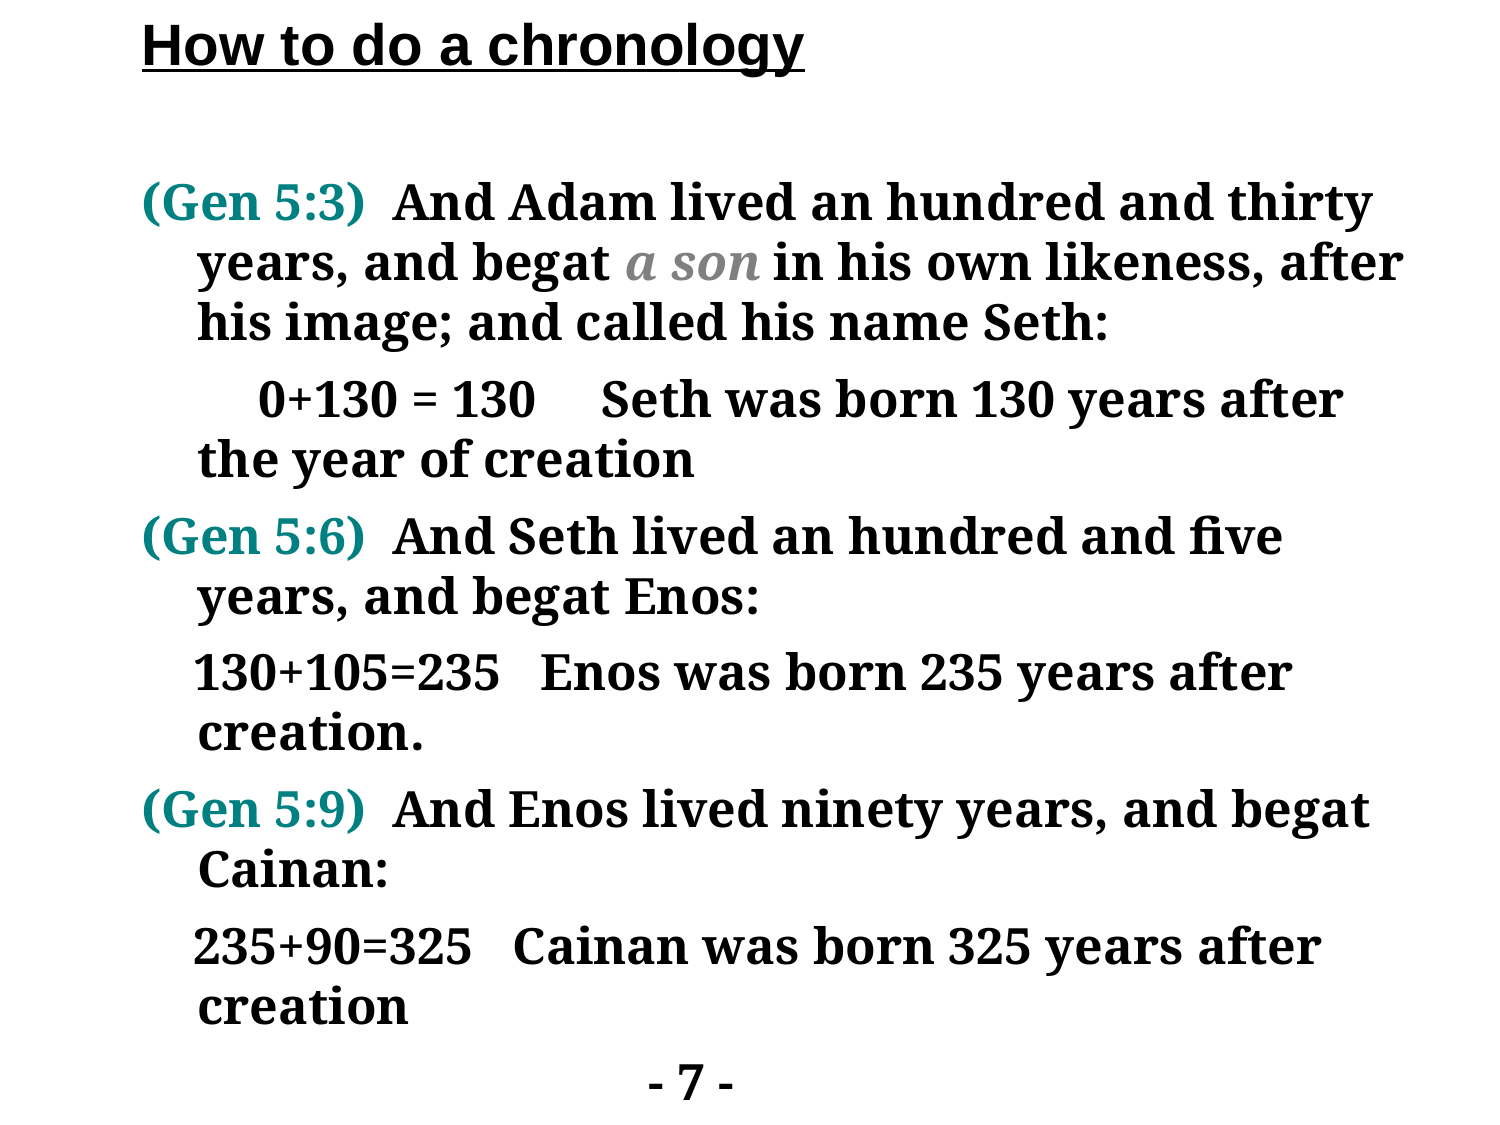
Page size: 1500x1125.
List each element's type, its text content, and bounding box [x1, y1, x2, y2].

list How to do a chronology (Gen 5:3) And Adam lived an hundred and thirty years, and begat a son in his own likeness, after his image; and called his name Seth: 0+130 = 130 Seth was born 130 years after the year of creation (Gen 5:6) And Seth lived an hundred and five years, and begat Enos: 130+105=235 Enos was born 235 years after creation. (Gen 5:9) And Enos lived ninety years, and begat Cainan: 235+90=325 Cainan was born 325 years after creation - 7 - ( [70, 0, 1421, 1125]
